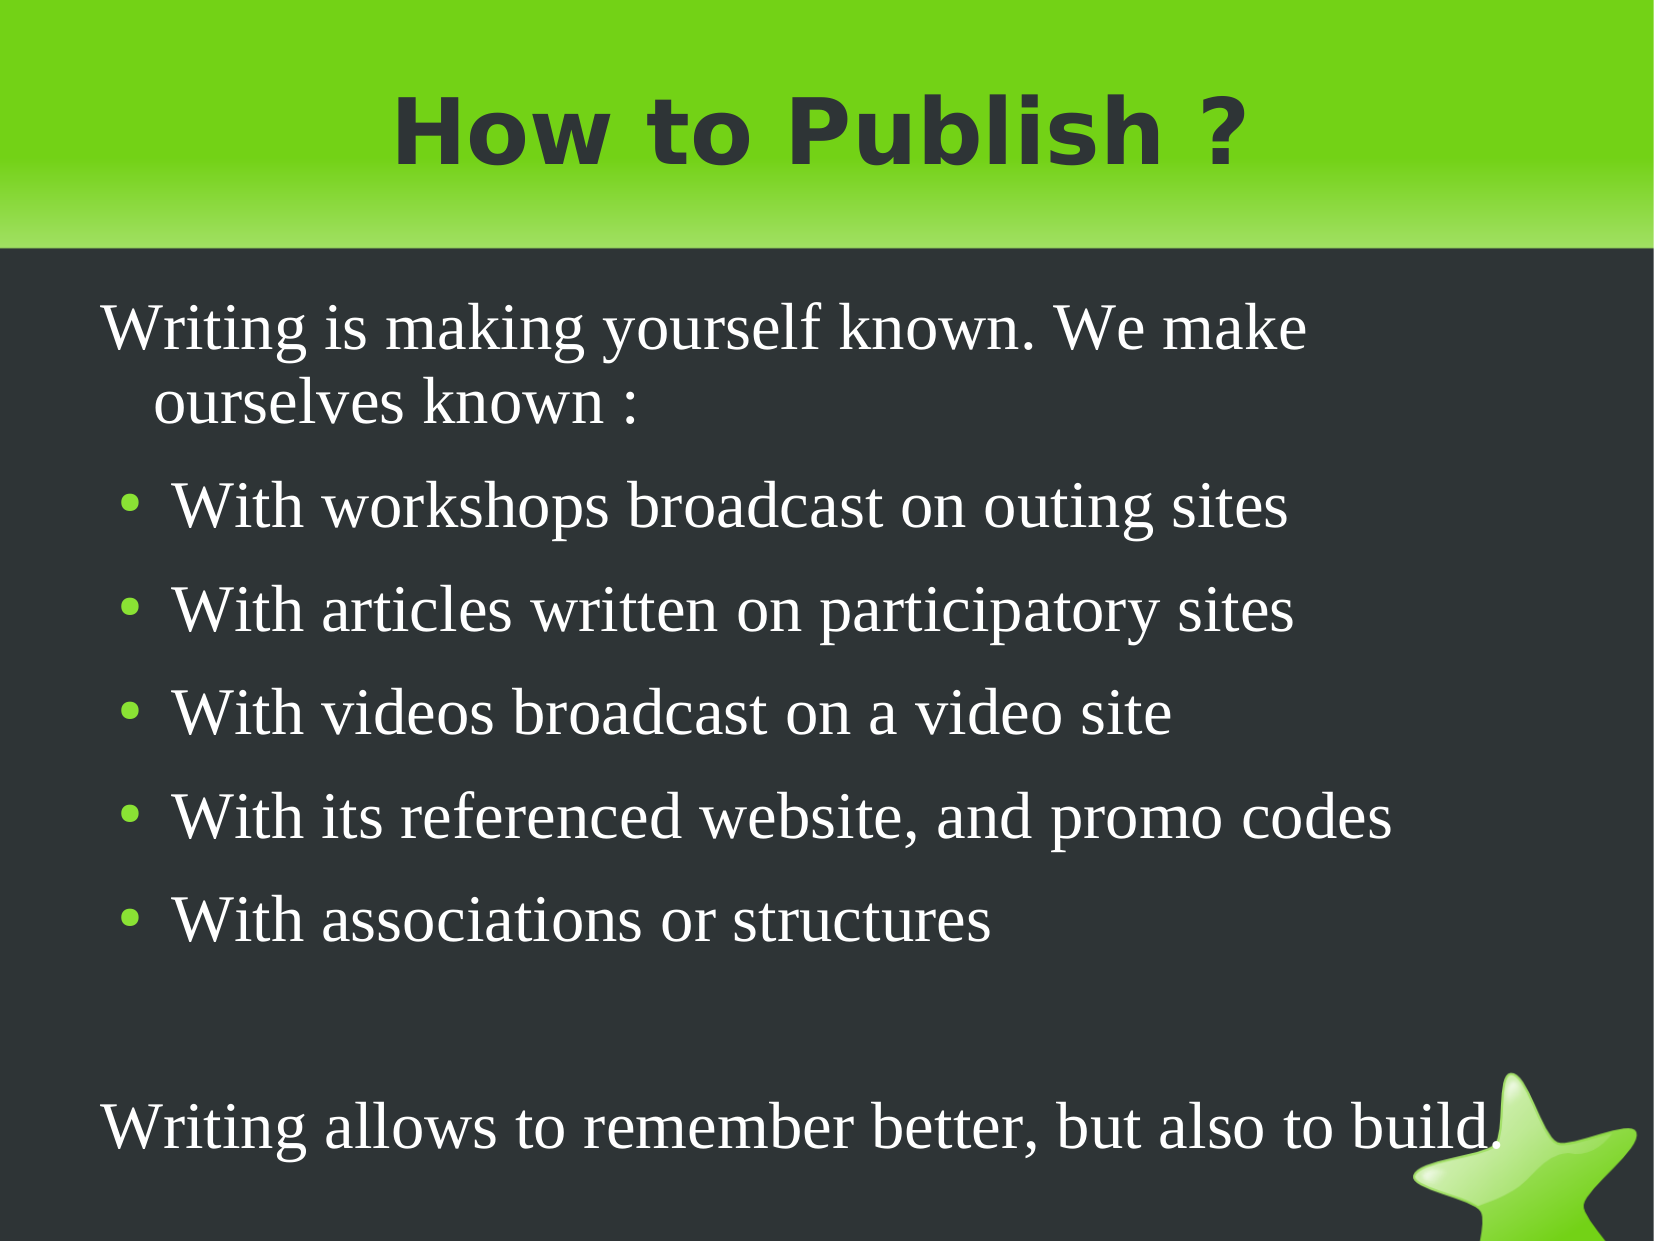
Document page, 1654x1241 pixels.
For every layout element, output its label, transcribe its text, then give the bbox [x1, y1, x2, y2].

title How to Publish ? [76, 36, 1565, 229]
list Writing is making yourself known. We make ourselves known : With workshops broadcast on outing sites With articles written on participatory sites With videos broadcast on a video site With its referenced website, and promo codes With associations or structures Writing allows to remember better, but also to build. [82, 290, 1571, 1225]
picture [0, 0, 1654, 1241]
